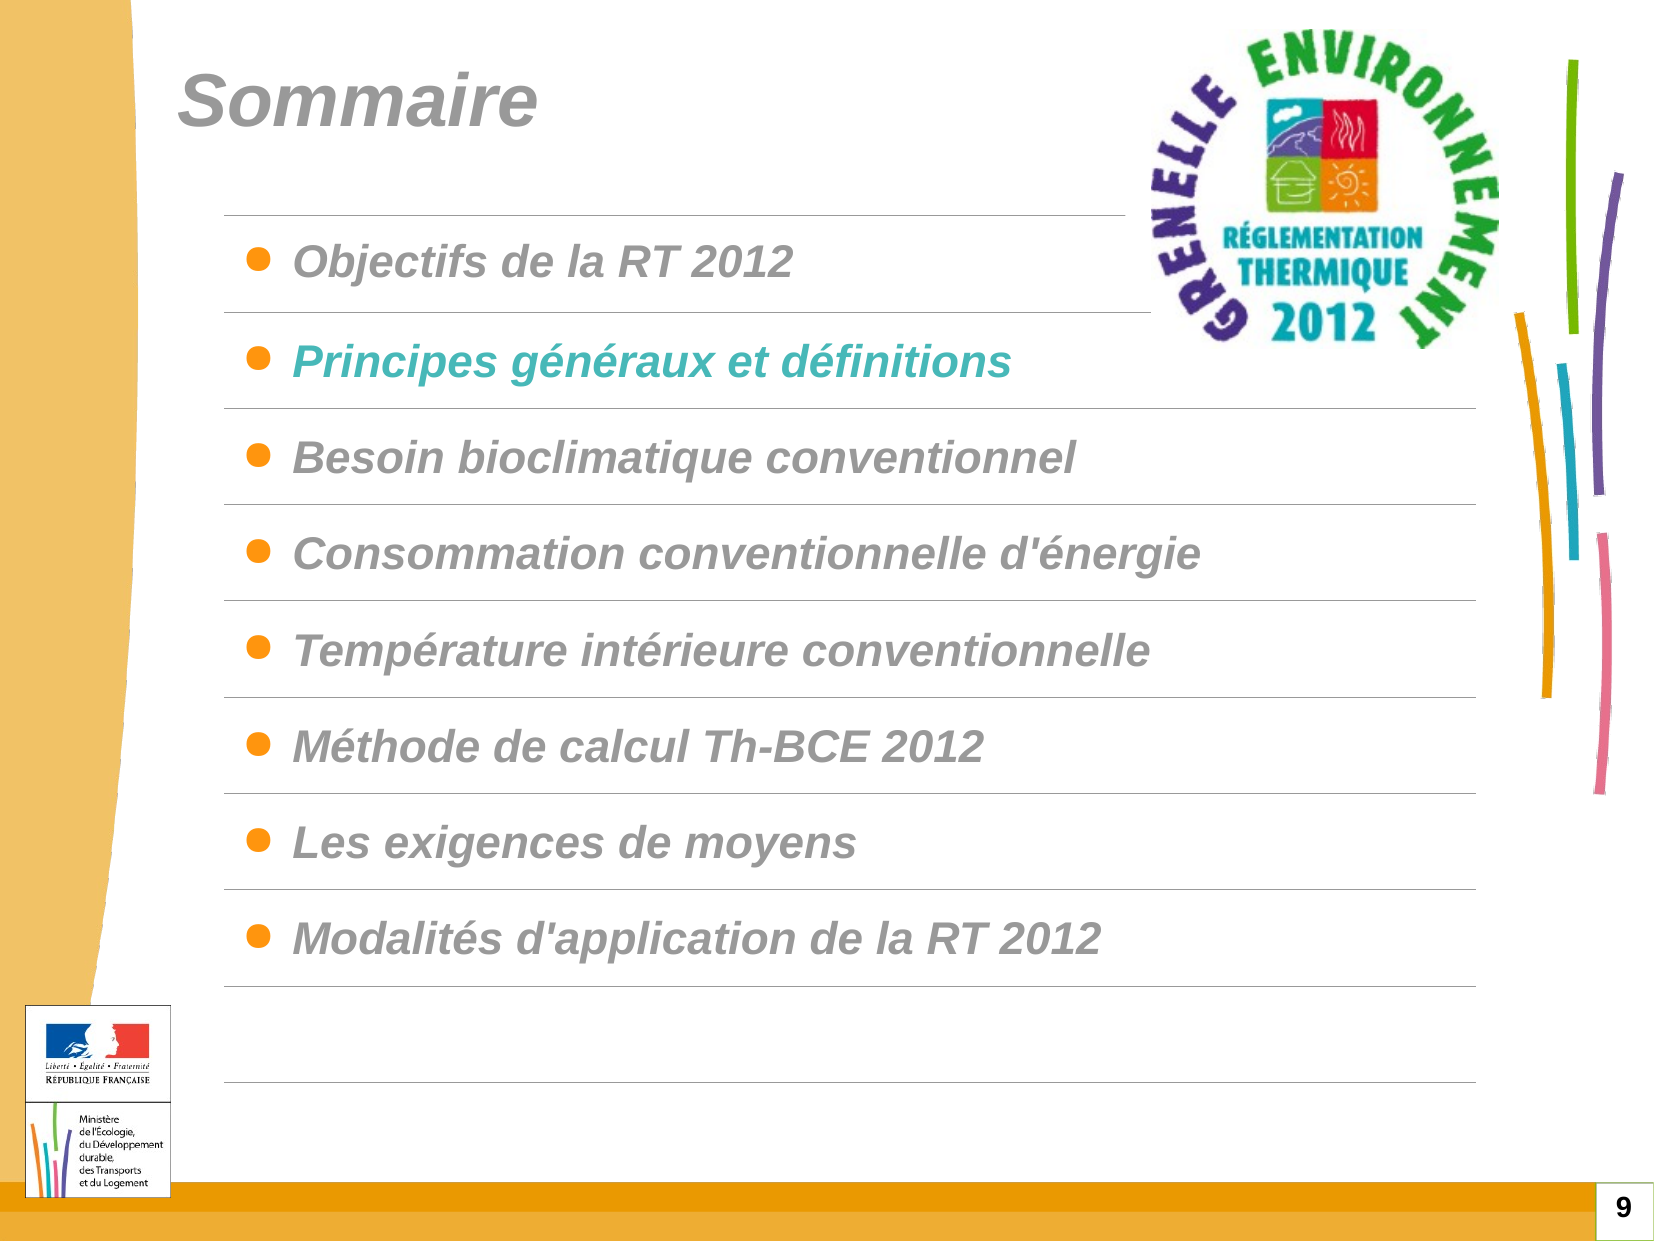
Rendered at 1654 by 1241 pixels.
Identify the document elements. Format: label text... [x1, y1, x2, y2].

table_cell Besoin bioclimatique conventionnel [224, 408, 1476, 505]
table_cell Les exigences de moyens [224, 793, 1476, 890]
table_cell Modalités d'application de la RT 2012 [224, 890, 1476, 986]
table_cell [224, 1082, 1476, 1178]
table_cell Principes généraux et définitions [224, 312, 1476, 408]
table_cell [224, 986, 1476, 1082]
table_cell Méthode de calcul Th-BCE 2012 [224, 697, 1476, 793]
table_cell Température intérieure conventionnelle [224, 601, 1476, 697]
table_cell Consommation conventionnelle d'énergie [224, 505, 1476, 601]
table_header Objectifs de la RT 2012 [224, 216, 1476, 312]
picture [0, 0, 1654, 1241]
